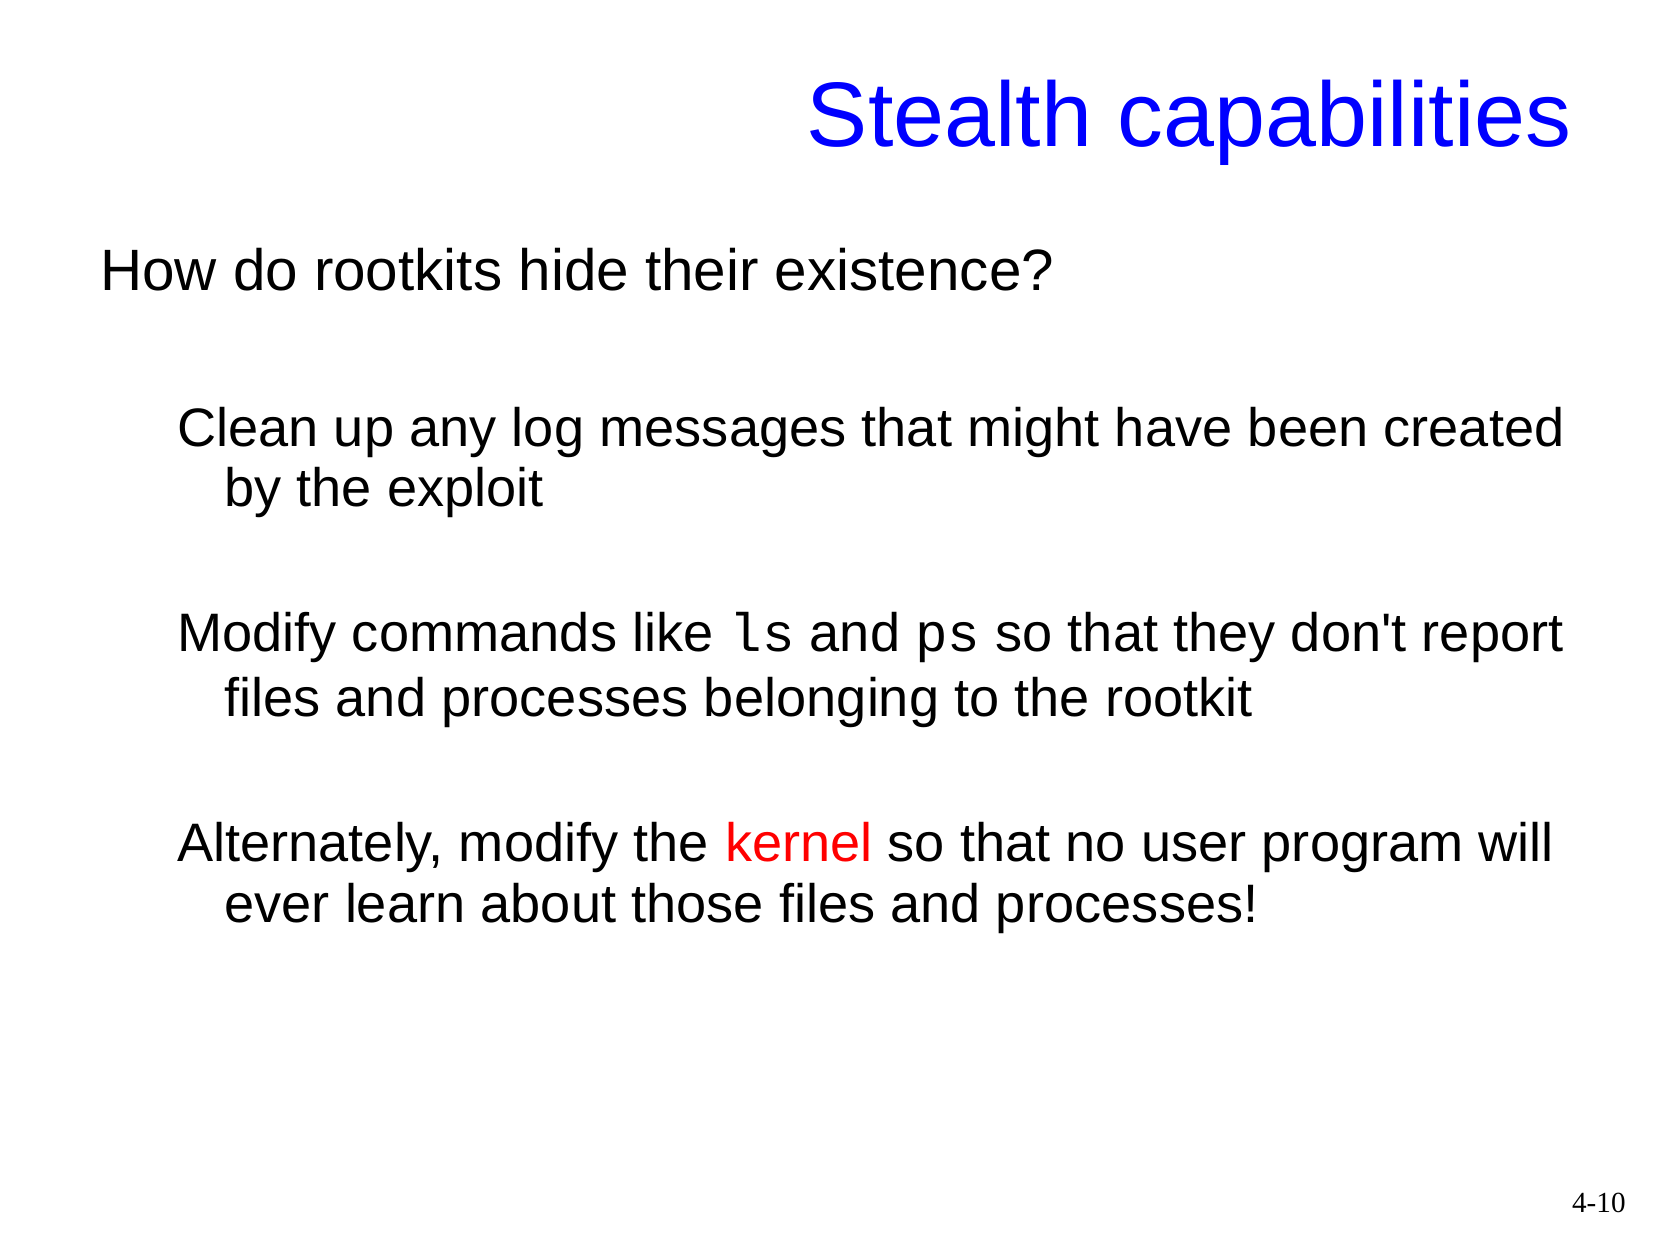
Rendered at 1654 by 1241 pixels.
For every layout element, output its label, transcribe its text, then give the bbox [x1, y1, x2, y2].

list How do rootkits hide their existence? Clean up any log messages that might have been created by the exploit Modify commands like ls and ps so that they don't report files and processes belonging to the rootkit Alternately, modify the kernel so that no user program will ever learn about those files and processes! [82, 237, 1571, 1156]
title Stealth capabilities [84, 18, 1573, 211]
